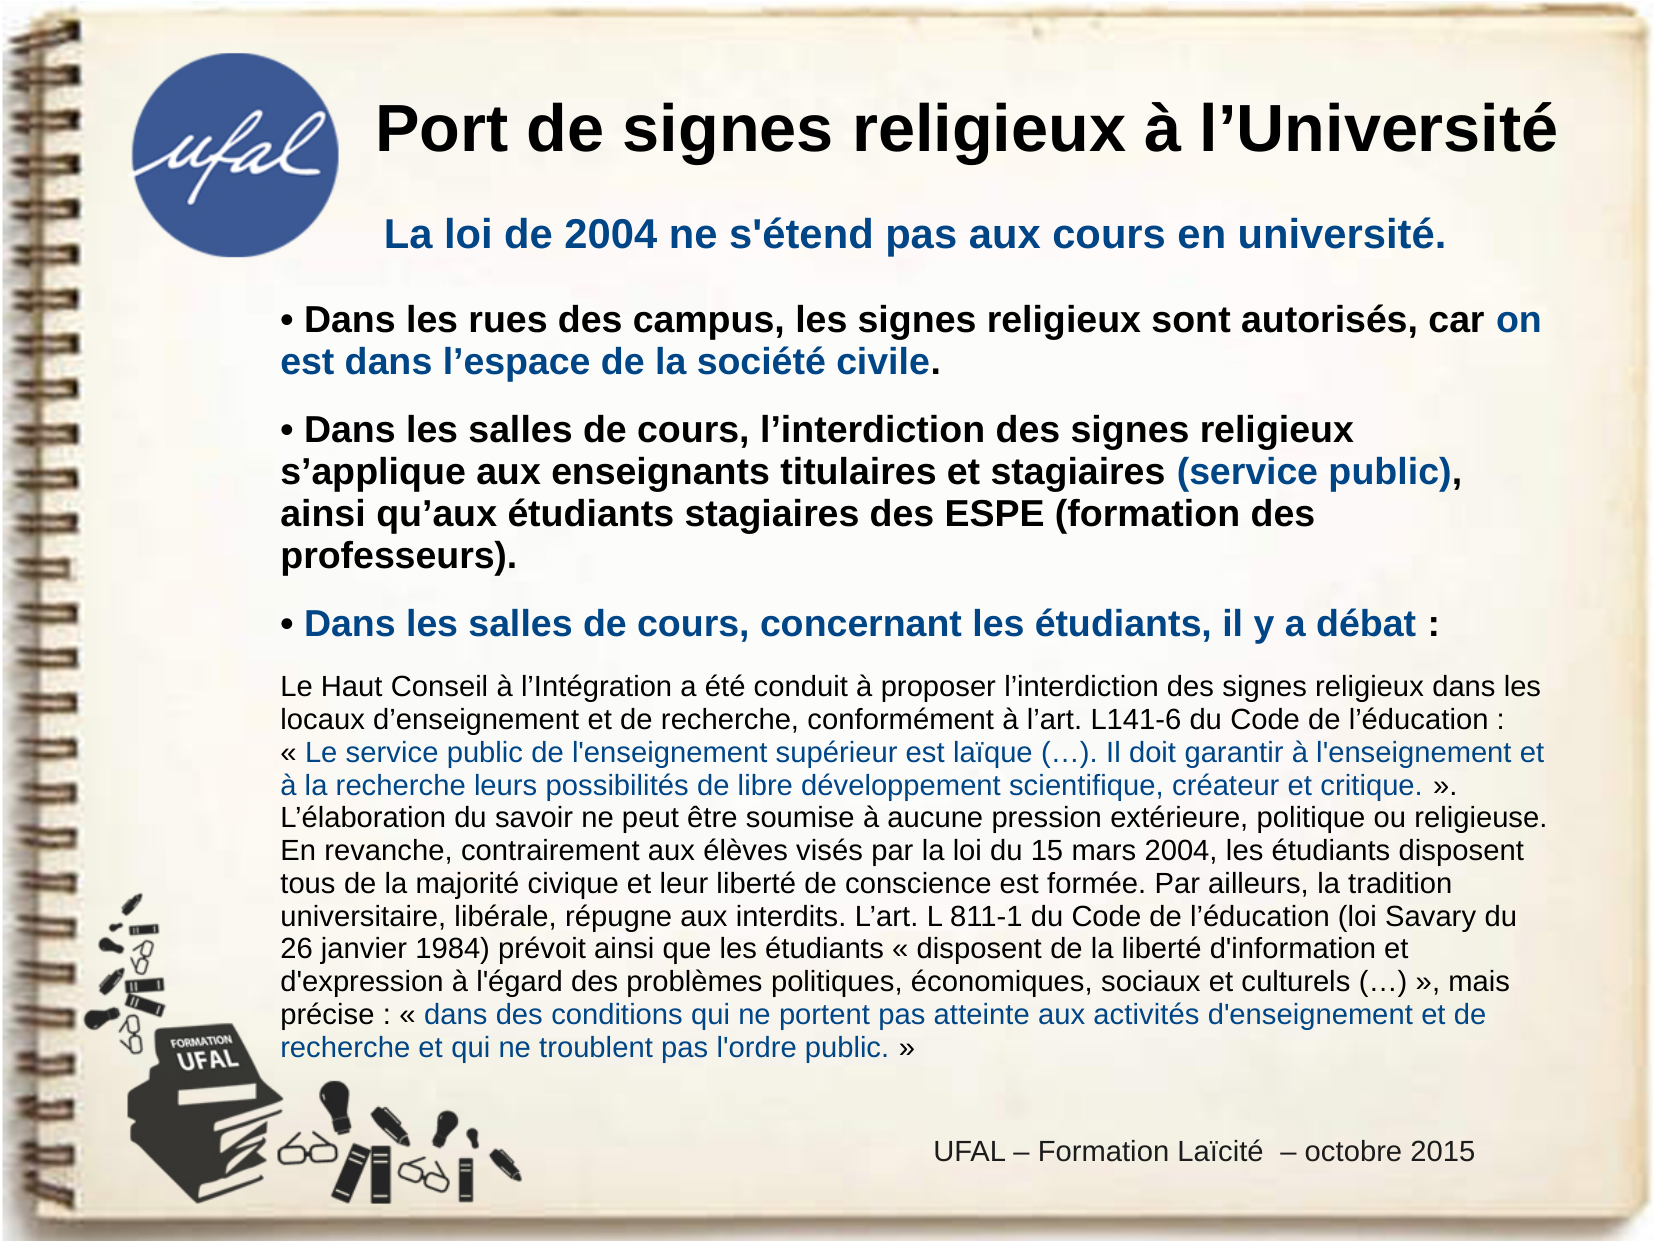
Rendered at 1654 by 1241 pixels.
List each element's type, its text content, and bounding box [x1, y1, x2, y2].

text_box Port de signes religieux à l’Université [360, 53, 1601, 203]
text_box UFAL – Formation Laïcité – octobre 2015 [826, 1133, 1583, 1170]
picture [0, 1, 1654, 1241]
text_box La loi de 2004 ne s'étend pas aux cours en université. • Dans les rues des campus, les signes religieux sont autorisés, car on est dans l’espace de la société civile. • Dans les salles de cours, l’interdiction des signes religieux s’applique aux enseignants titulaires et stagiaires (service public), ainsi qu’aux étudiants stagiaires des ESPE (formation des professeurs). • Dans les salles de cours, concernant les étudiants, il y a débat : Le Haut Conseil à l’Intégration a été conduit à proposer l’interdiction des signes religieux dans les locaux d’enseignement et de recherche, conformément à l’art. L141-6 du Code de l’éducation : « Le service public de l'enseignement supérieur est laïque (…). Il doit garantir à l'enseignement et à la recherche leurs possibilités de libre développement scientifique, créateur et critique. ». L’élaboration du savoir ne peut être soumise à aucune pression extérieure, politique ou religieuse. En revanche, contrairement aux élèves visés par la loi du 15 mars 2004, les étudiants disposent tous de la majorité civique et leur liberté de conscience est formée. Par ailleurs, la tradition universitaire, libérale, répugne aux interdits. L’art. L 811-1 du Code de l’éducation (loi Savary du 26 janvier 1984) prévoit ainsi que les étudiants « disposent de la liberté d'information et d'expression à l'égard des problèmes politiques, économiques, sociaux et culturels (…) », mais précise : « dans des conditions qui ne portent pas atteinte aux activités d'enseignement et de recherche et qui ne troublent pas l'ordre public. » [265, 153, 1565, 1121]
